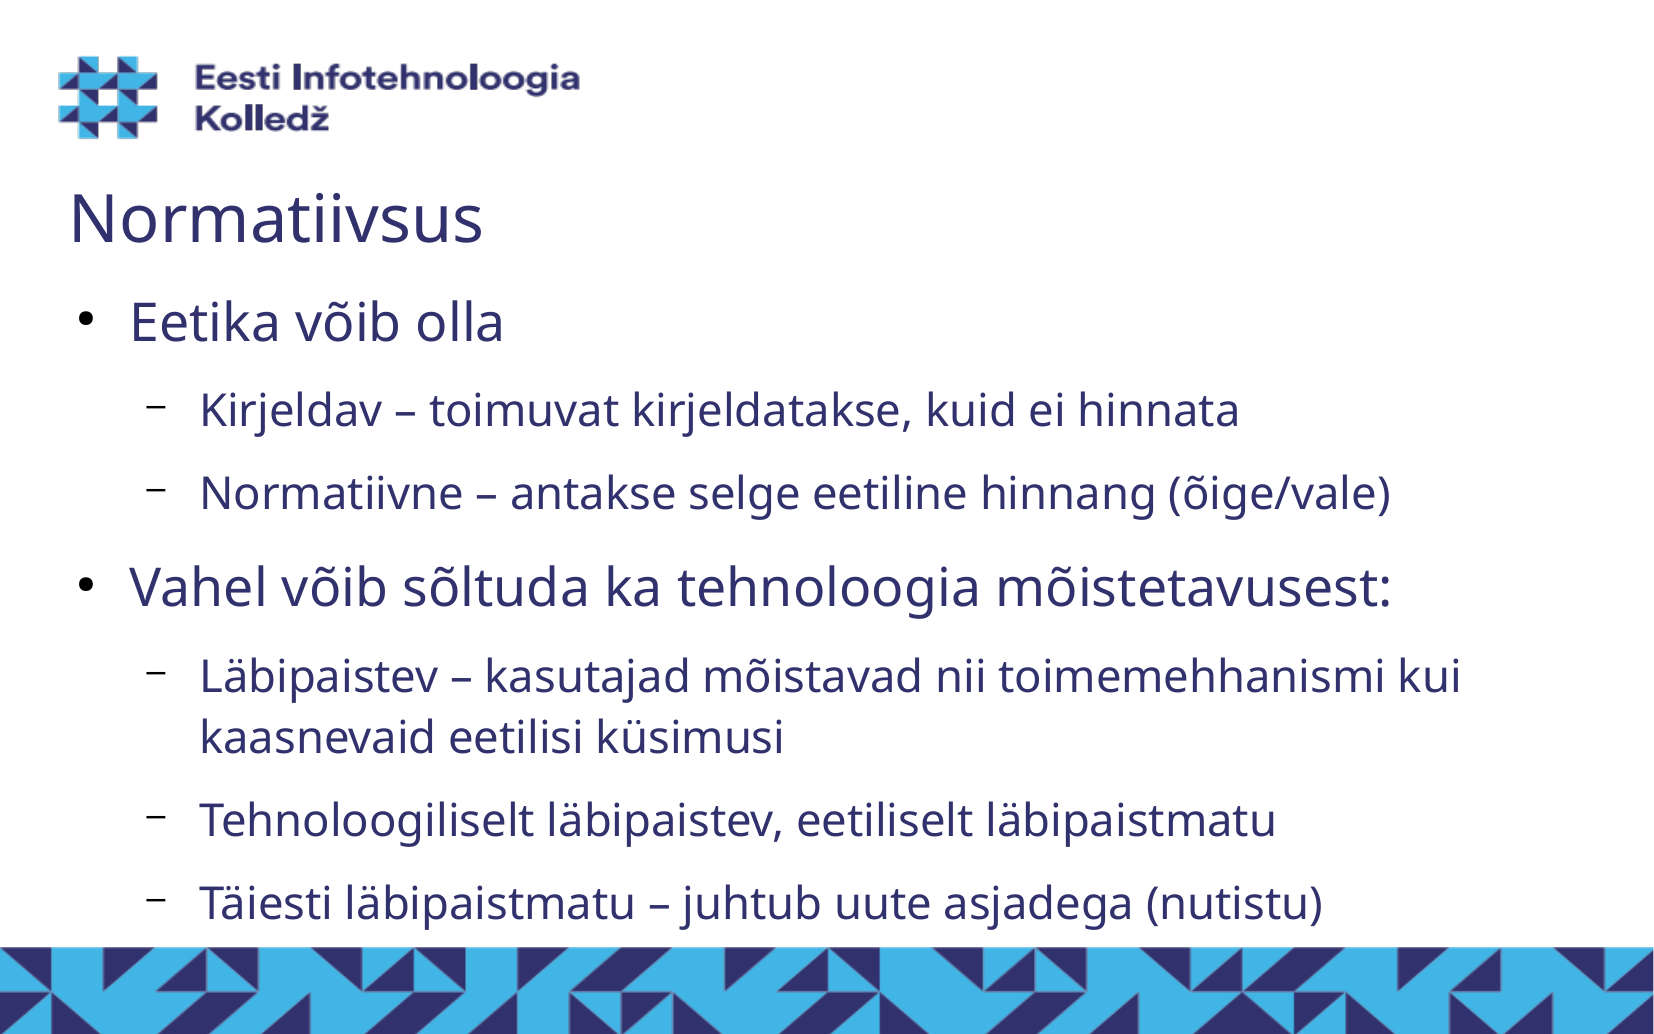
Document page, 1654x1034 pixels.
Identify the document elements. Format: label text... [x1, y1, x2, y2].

title Normatiivsus [68, 147, 1536, 283]
list Eetika võib olla Kirjeldav – toimuvat kirjeldatakse, kuid ei hinnata Normatiivne – antakse selge eetiline hinnang (õige/vale) Vahel võib sõltuda ka tehnoloogia mõistetavusest: Läbipaistev – kasutajad mõistavad nii toimemehhanismi kui kaasnevaid eetilisi küsimusi Tehnoloogiliselt läbipaistev, eetiliselt läbipaistmatu Täiesti läbipaistmatu – juhtub uute asjadega (nutistu) [59, 283, 1595, 936]
